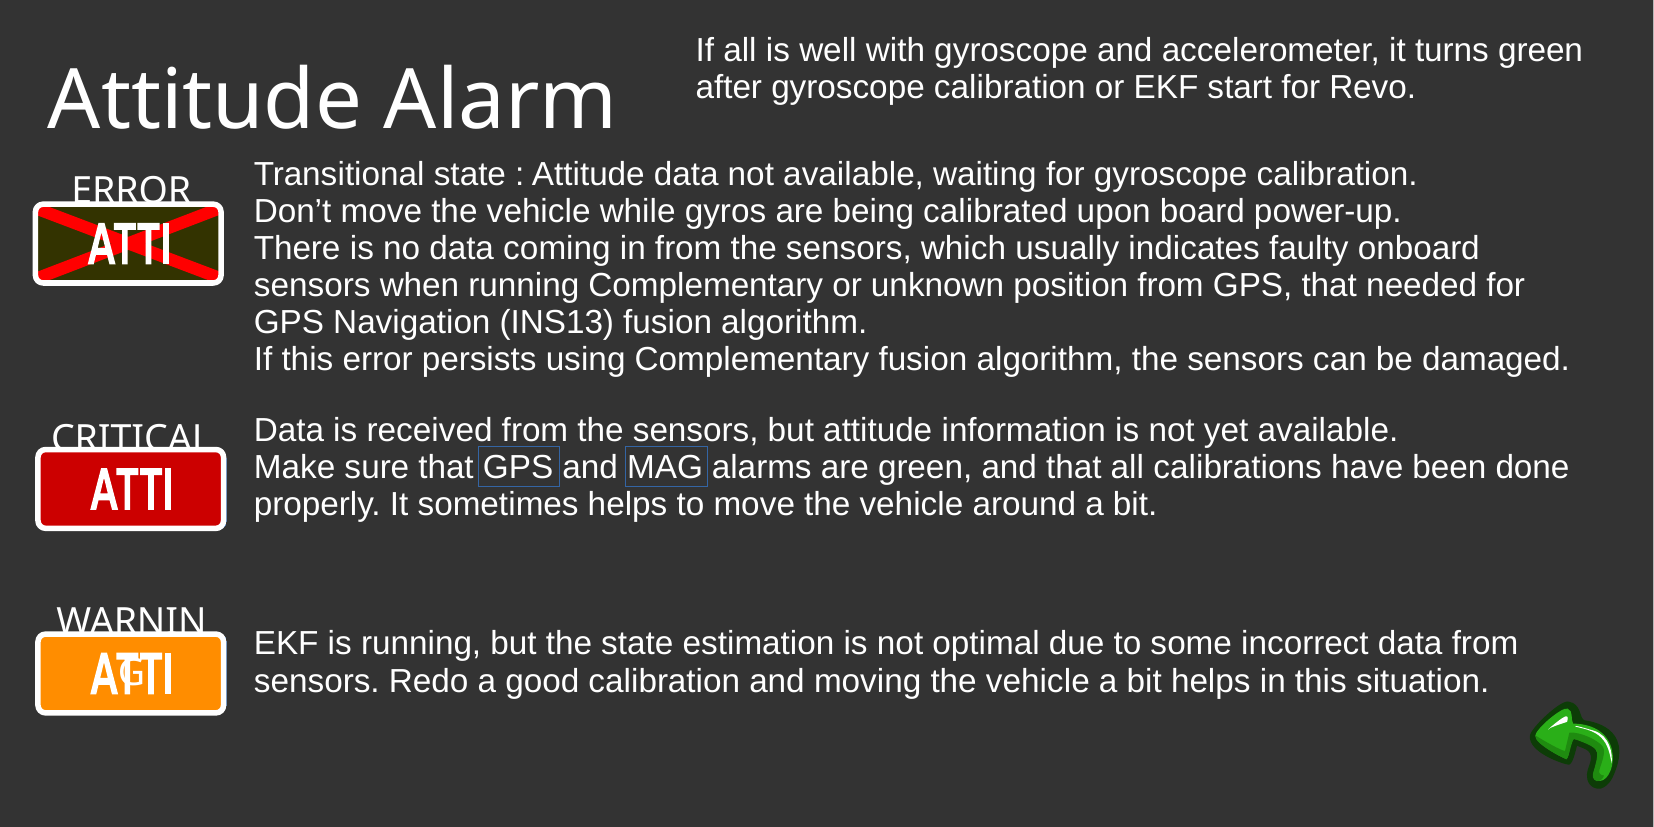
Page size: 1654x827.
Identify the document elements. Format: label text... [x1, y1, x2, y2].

text_box CRITICAL [35, 403, 227, 440]
picture [28, 624, 234, 723]
text_box Attitude Alarm [33, 31, 898, 120]
picture [1522, 698, 1623, 799]
text_box Data is received from the sensors, but attitude information is not yet available. Make sure that GPS and MAG alarms are green, and that all calibrations have been done properly. It sometimes helps to move the vehicle around a bit. [253, 411, 1584, 523]
text_box EKF is running, but the state estimation is not optimal due to some incorrect data from sensors. Redo a good calibration and moving the vehicle a bit helps in this situation. [253, 625, 1584, 700]
picture [25, 194, 231, 293]
text_box If all is well with gyroscope and accelerometer, it turns green after gyroscope calibration or EKF start for Revo. [898, 31, 1652, 106]
picture [28, 440, 234, 538]
text_box ERROR [35, 155, 227, 194]
text_box WARNING [35, 587, 227, 624]
text_box Transitional state : Attitude data not available, waiting for gyroscope calibration. Don’t move the vehicle while gyros are being calibrated upon board power-up. There is no data coming in from the sensors, which usually indicates faulty onboard sensors when running Complementary or unknown position from GPS, that needed for GPS Navigation (INS13) fusion algorithm. If this error persists using Complementary fusion algorithm, the sensors can be damaged. [253, 155, 1584, 378]
